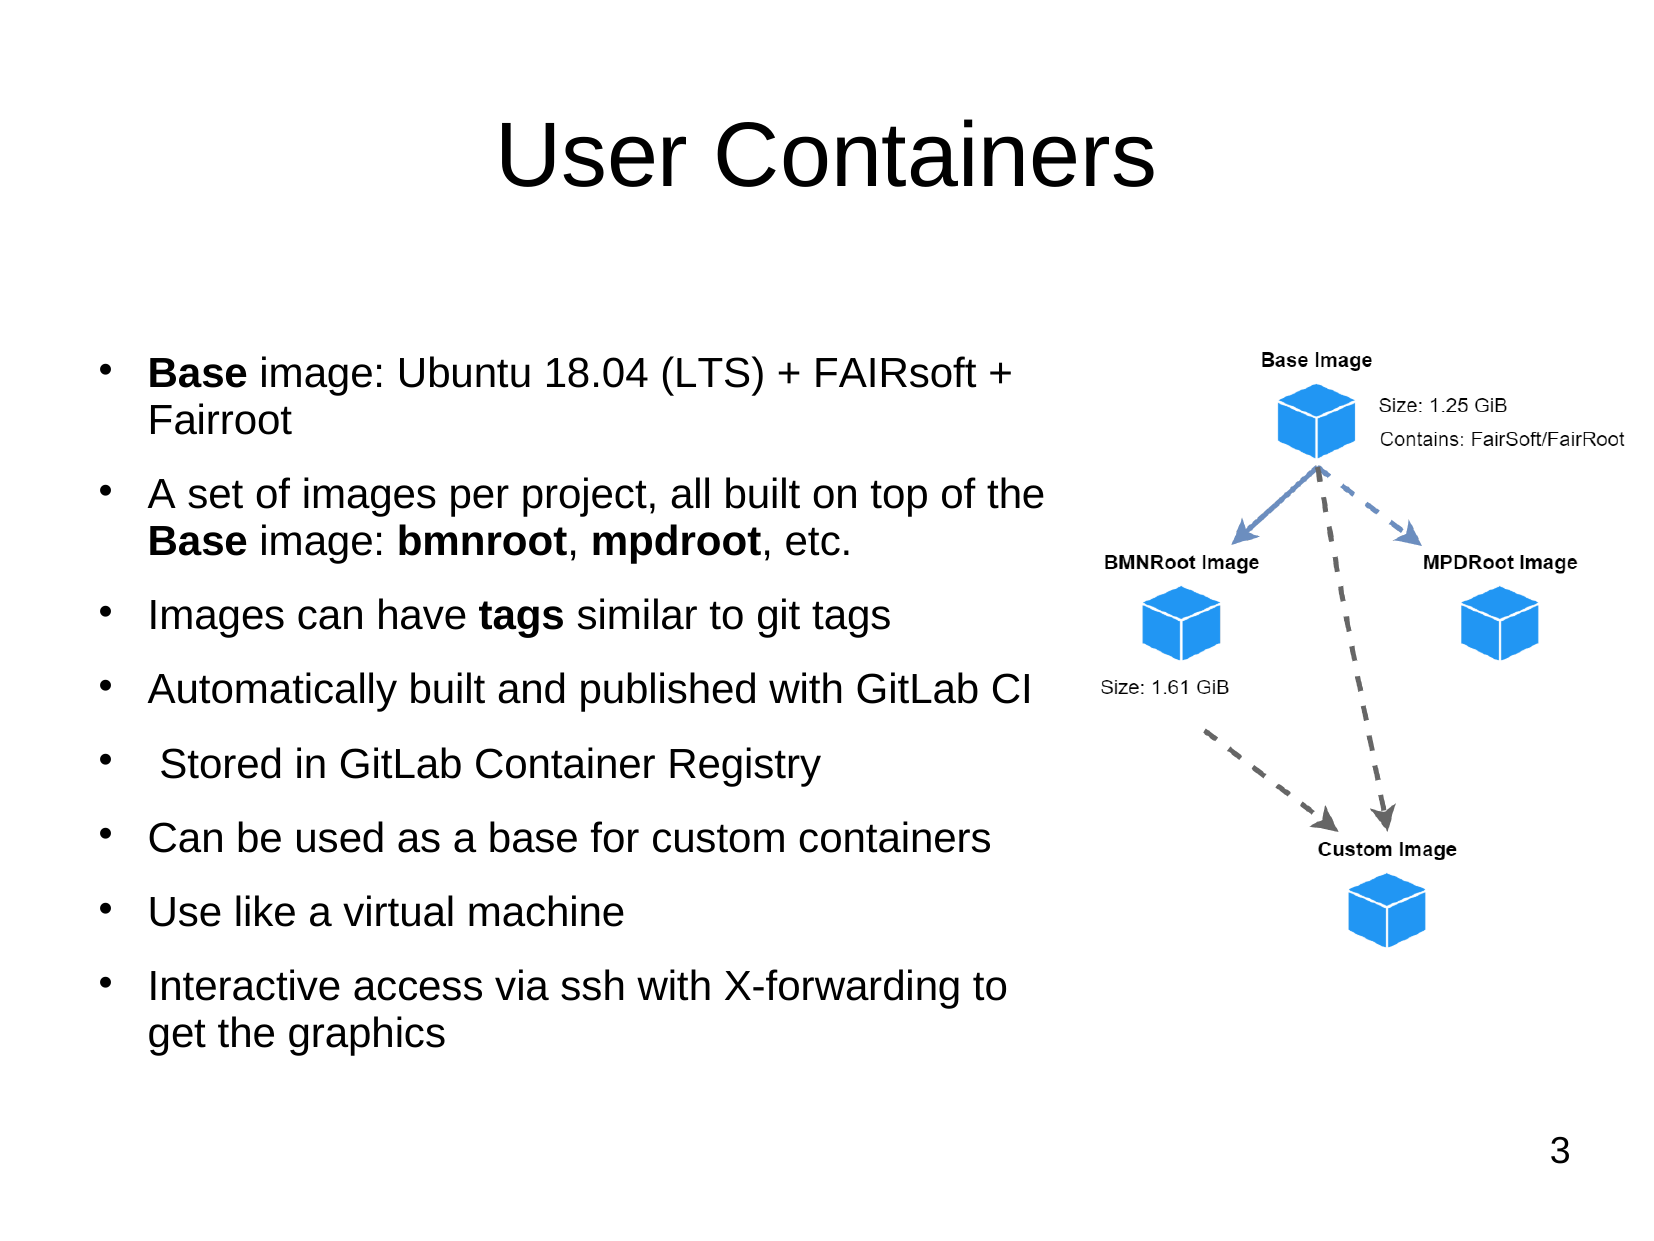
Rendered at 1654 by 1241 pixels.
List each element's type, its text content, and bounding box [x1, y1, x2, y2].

title User Containers [82, 49, 1571, 257]
picture [1065, 341, 1654, 957]
list Base image: Ubuntu 18.04 (LTS) + FAIRsoft + Fairroot A set of images per project, all built on top of the Base image: bmnroot, mpdroot, etc. Images can have tags similar to git tags Automatically built and published with GitLab CI Stored in GitLab Container Registry Can be used as a base for custom containers Use like a virtual machine Interactive access via ssh with X-forwarding to get the graphics [82, 345, 1051, 1065]
